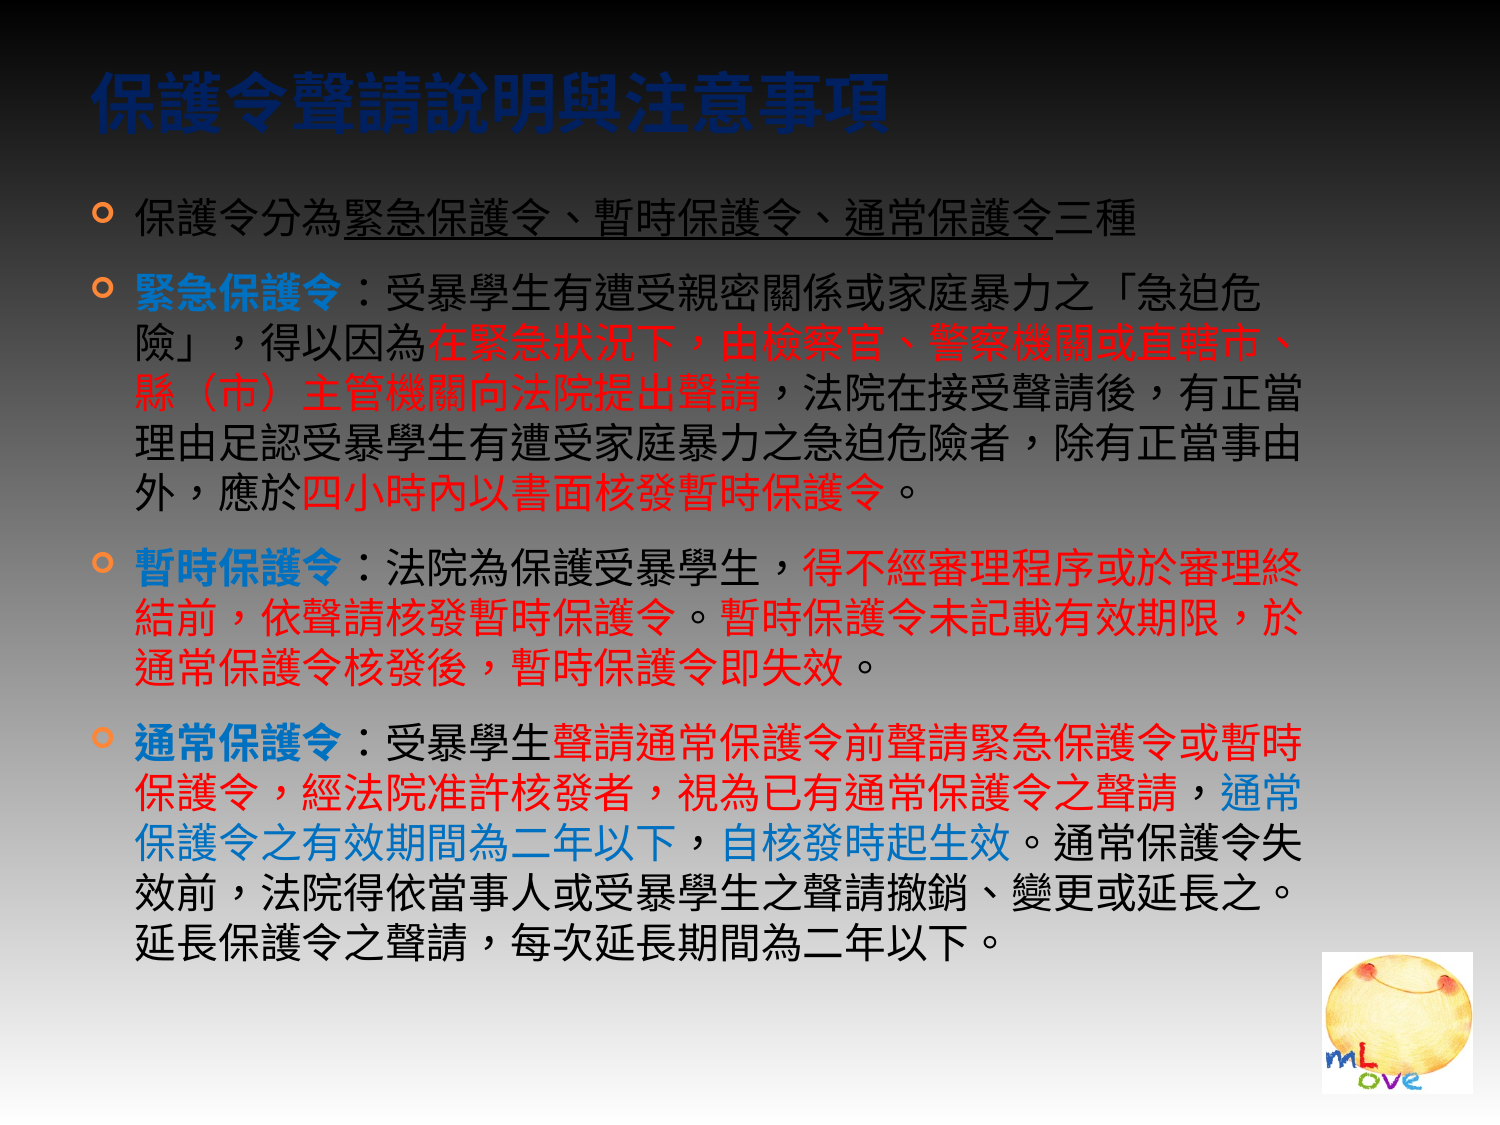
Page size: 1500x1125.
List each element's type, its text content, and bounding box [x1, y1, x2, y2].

list 保護令分為緊急保護令、暫時保護令、通常保護令三種 緊急保護令：受暴學生有遭受親密關係或家庭暴力之「急迫危險」，得以因為在緊急狀況下，由檢察官、警察機關或直轄市、縣（市）主管機關向法院提出聲請，法院在接受聲請後，有正當理由足認受暴學生有遭受家庭暴力之急迫危險者，除有正當事由外，應於四小時內以書面核發暫時保護令。 暫時保護令：法院為保護受暴學生，得不經審理程序或於審理終結前，依聲請核發暫時保護令。暫時保護令未記載有效期限，於通常保護令核發後，暫時保護令即失效。 通常保護令：受暴學生聲請通常保護令前聲請緊急保護令或暫時保護令，經法院准許核發者，視為已有通常保護令之聲請，通常保護令之有效期間為二年以下，自核發時起生效。通常保護令失效前，法院得依當事人或受暴學生之聲請撤銷、變更或延長之。延長保護令之聲請，每次延長期間為二年以下。 [75, 184, 1323, 1062]
picture [1322, 952, 1473, 1094]
title 保護令聲請說明與注意事項 [75, 45, 1300, 149]
